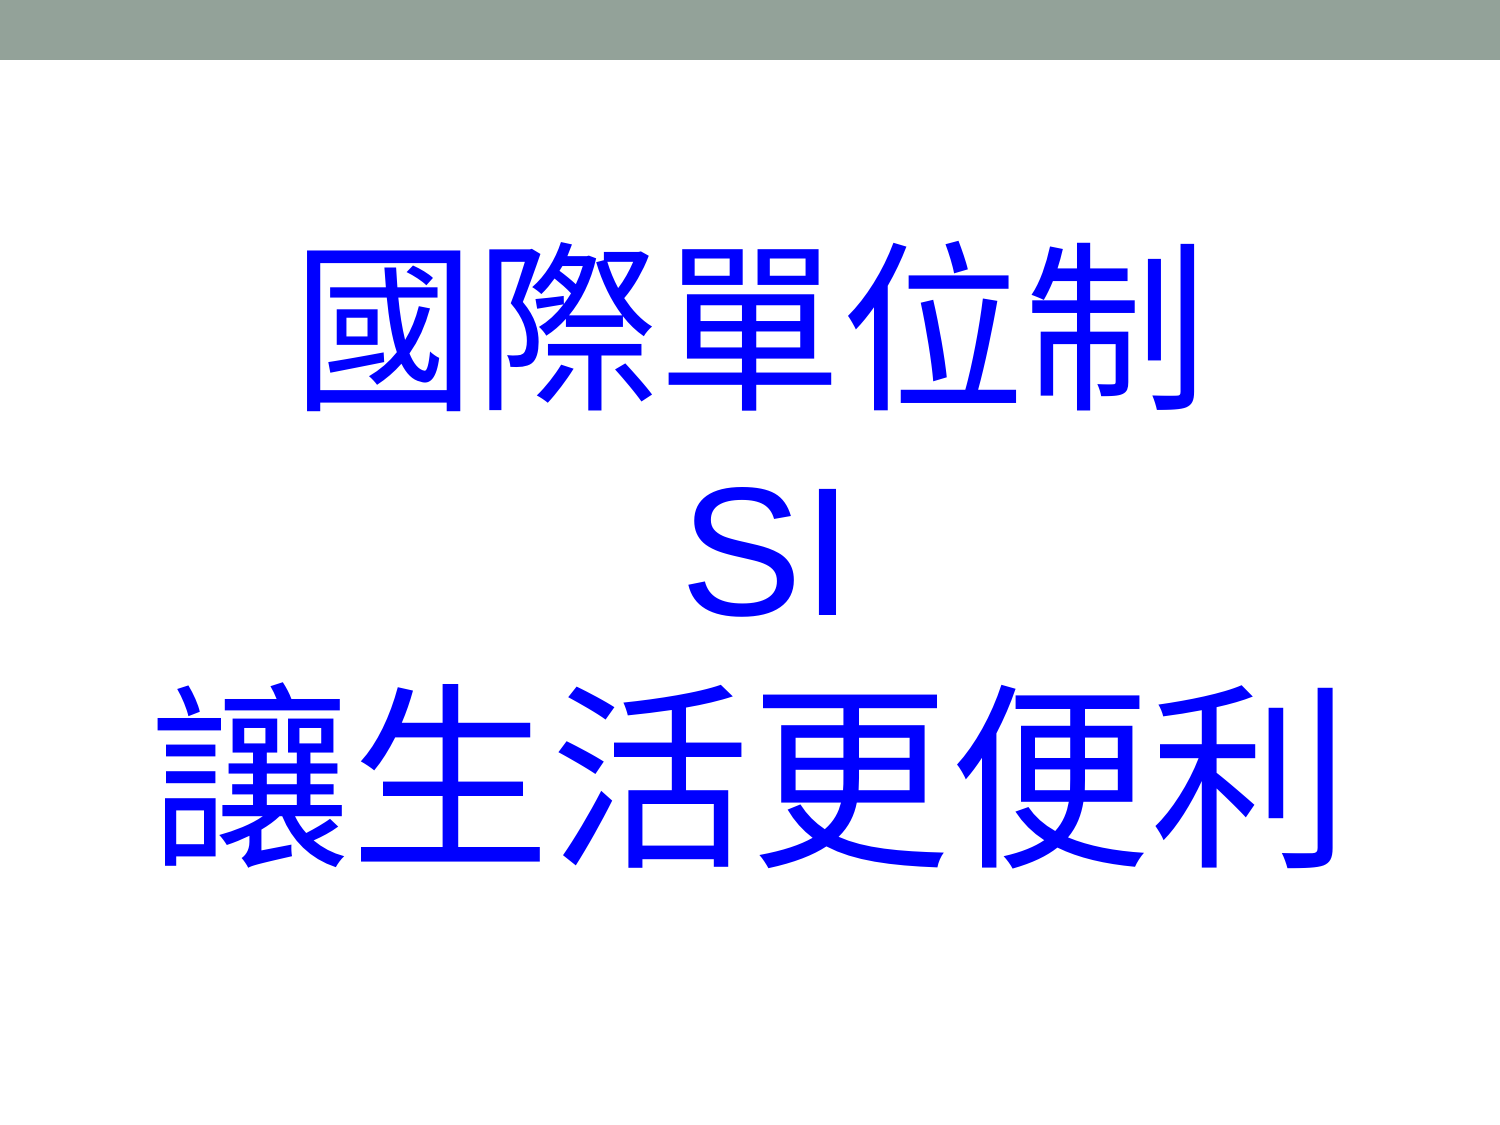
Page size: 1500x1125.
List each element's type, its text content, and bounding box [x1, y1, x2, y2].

title 國際單位制 SI 讓生活更便利 [76, 137, 1424, 901]
